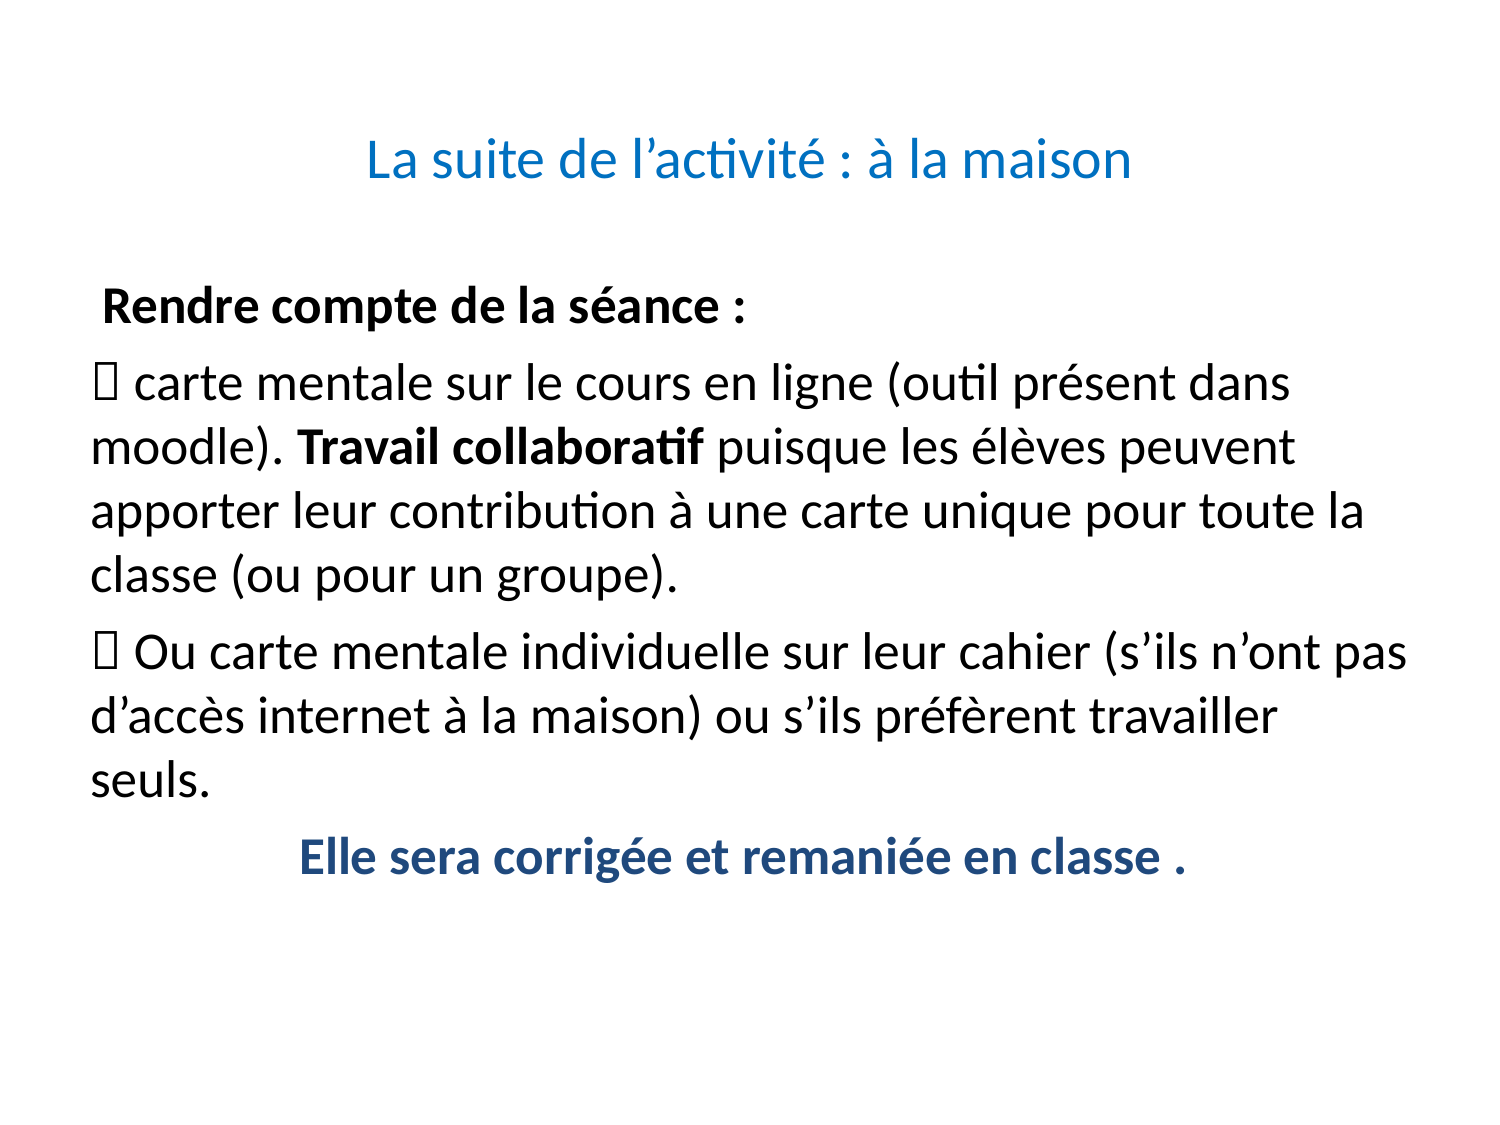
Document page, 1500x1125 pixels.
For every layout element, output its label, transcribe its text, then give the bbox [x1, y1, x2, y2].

list Rendre compte de la séance :  carte mentale sur le cours en ligne (outil présent dans moodle). Travail collaboratif puisque les élèves peuvent apporter leur contribution à une carte unique pour toute la classe (ou pour un groupe).  Ou carte mentale individuelle sur leur cahier (s’ils n’ont pas d’accès internet à la maison) ou s’ils préfèrent travailler seuls. Elle sera corrigée et remaniée en classe . [75, 262, 1425, 1005]
title La suite de l’activité : à la maison [75, 45, 1425, 233]
